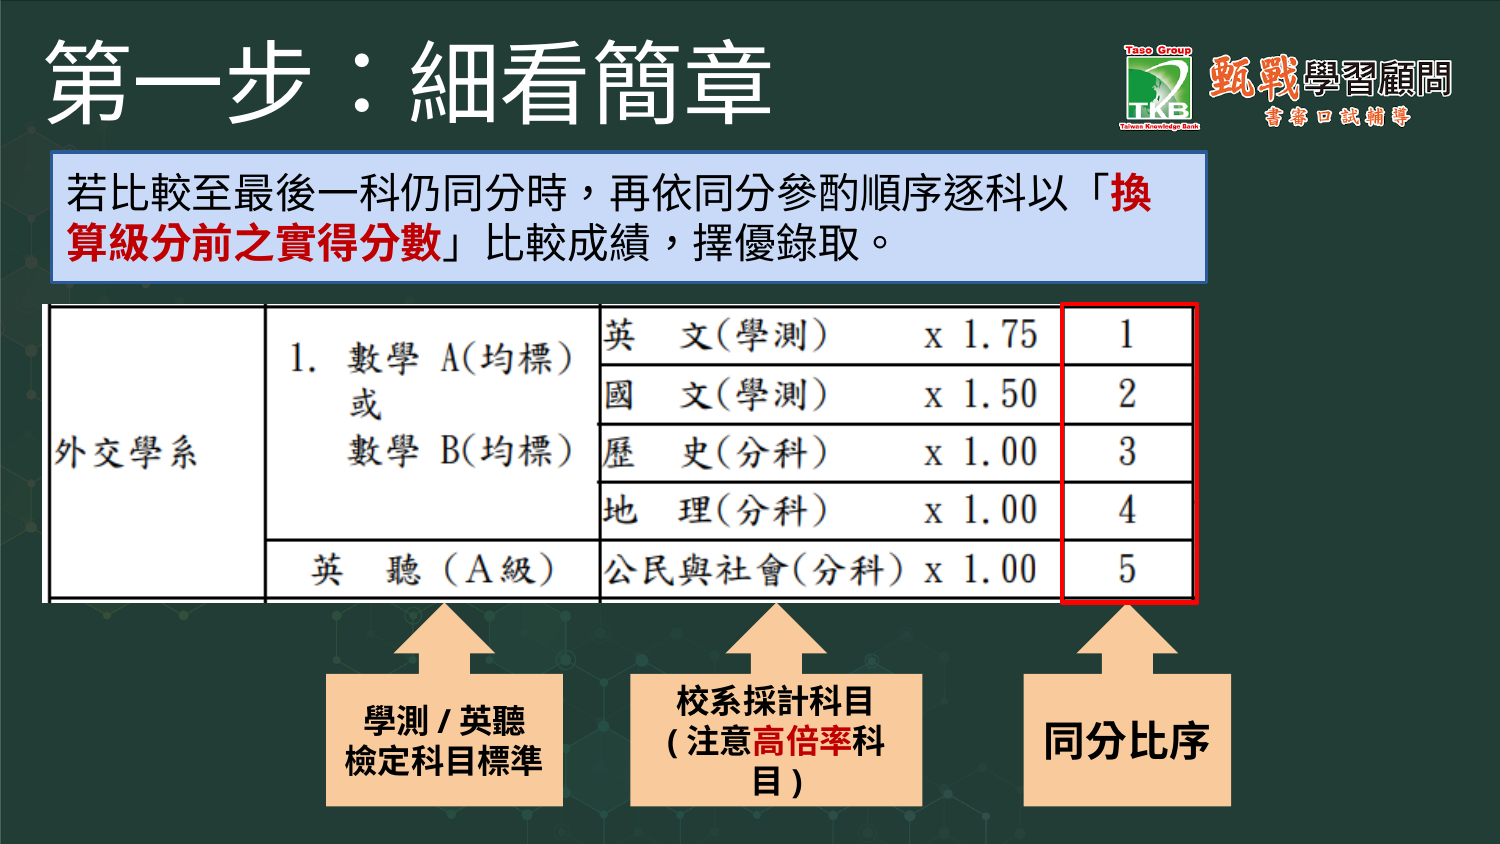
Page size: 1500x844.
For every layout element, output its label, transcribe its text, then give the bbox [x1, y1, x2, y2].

picture [0, 0, 1500, 844]
title 第一步：細看簡章 [26, 10, 1424, 153]
text_box 同分比序 [1023, 605, 1232, 807]
text_box 校系採計科目 (注意高倍率科目) [630, 602, 923, 807]
text_box 學測/英聽 檢定科目標準 [326, 602, 563, 807]
text_box 若比較至最後一科仍同分時，再依同分參酌順序逐科以「換算級分前之實得分數」比較成績，擇優錄取。 [51, 152, 1207, 283]
